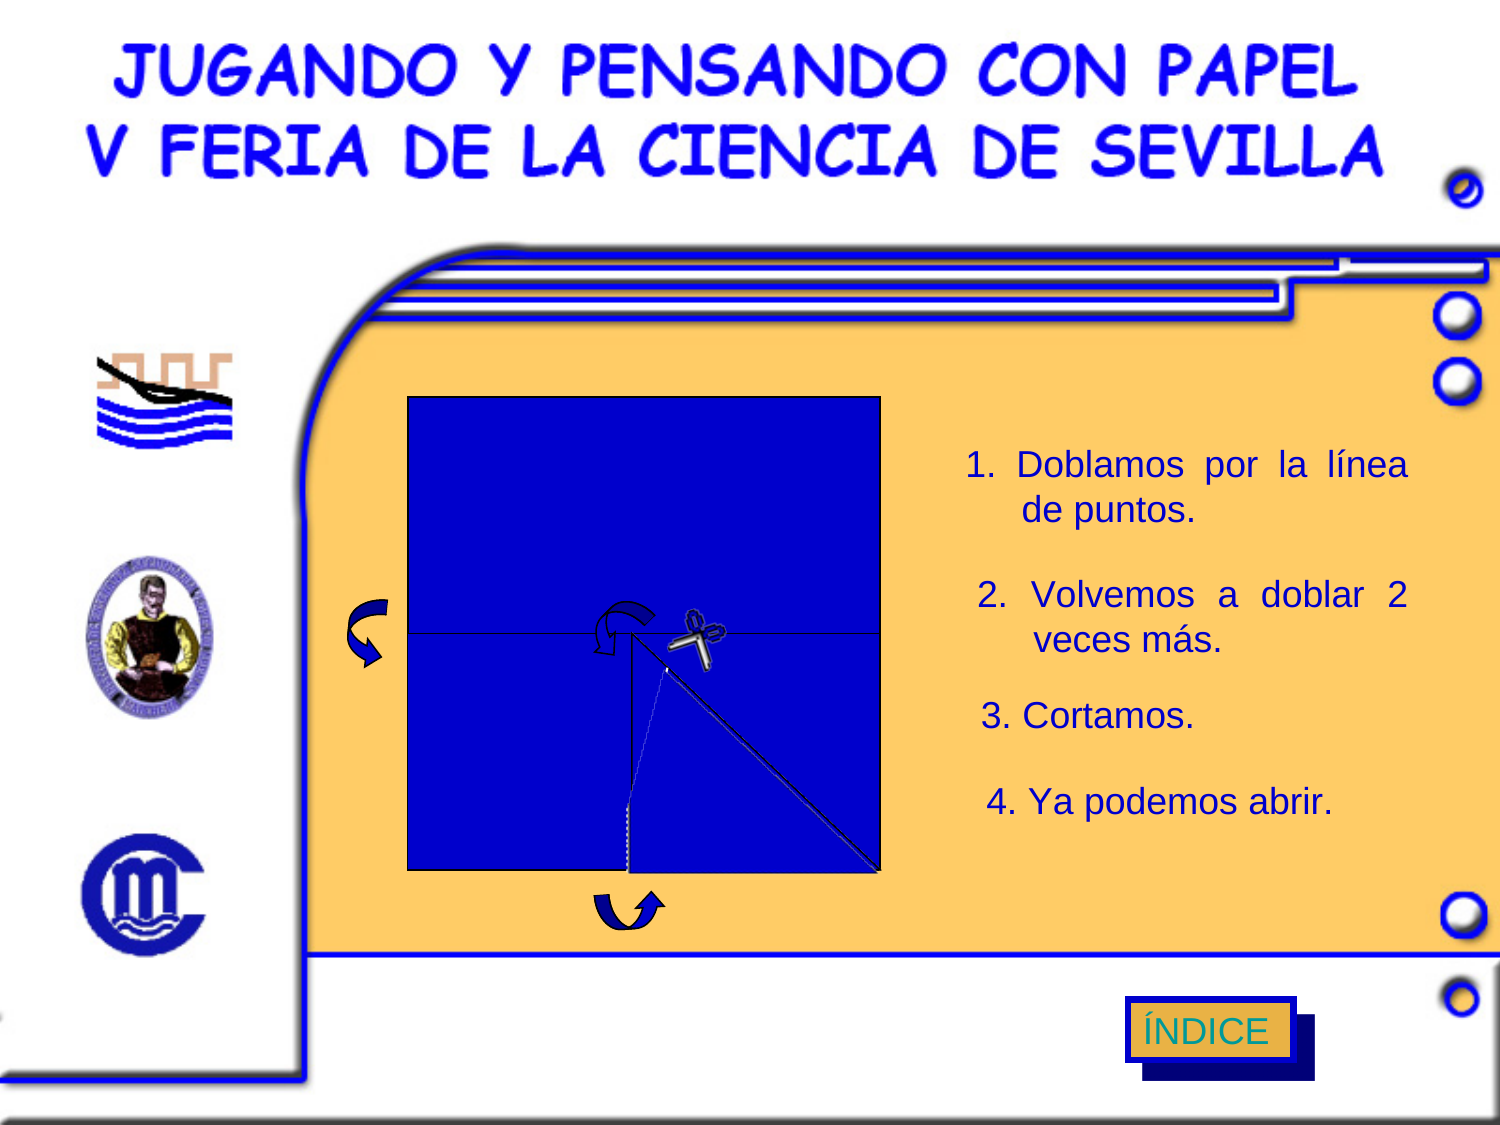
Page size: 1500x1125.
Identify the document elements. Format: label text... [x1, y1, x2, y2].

text_box 3. Cortamos. [966, 683, 1262, 744]
text_box 2. Volvemos a doblar 2 veces más. [962, 562, 1424, 668]
text_box 1. Doblamos por la línea de puntos. [950, 432, 1424, 538]
text_box [407, 397, 881, 870]
text_box [347, 600, 388, 668]
picture [0, 0, 1500, 1125]
text_box ÍNDICE [1128, 999, 1294, 1060]
text_box 4. Ya podemos abrir. [971, 769, 1374, 830]
